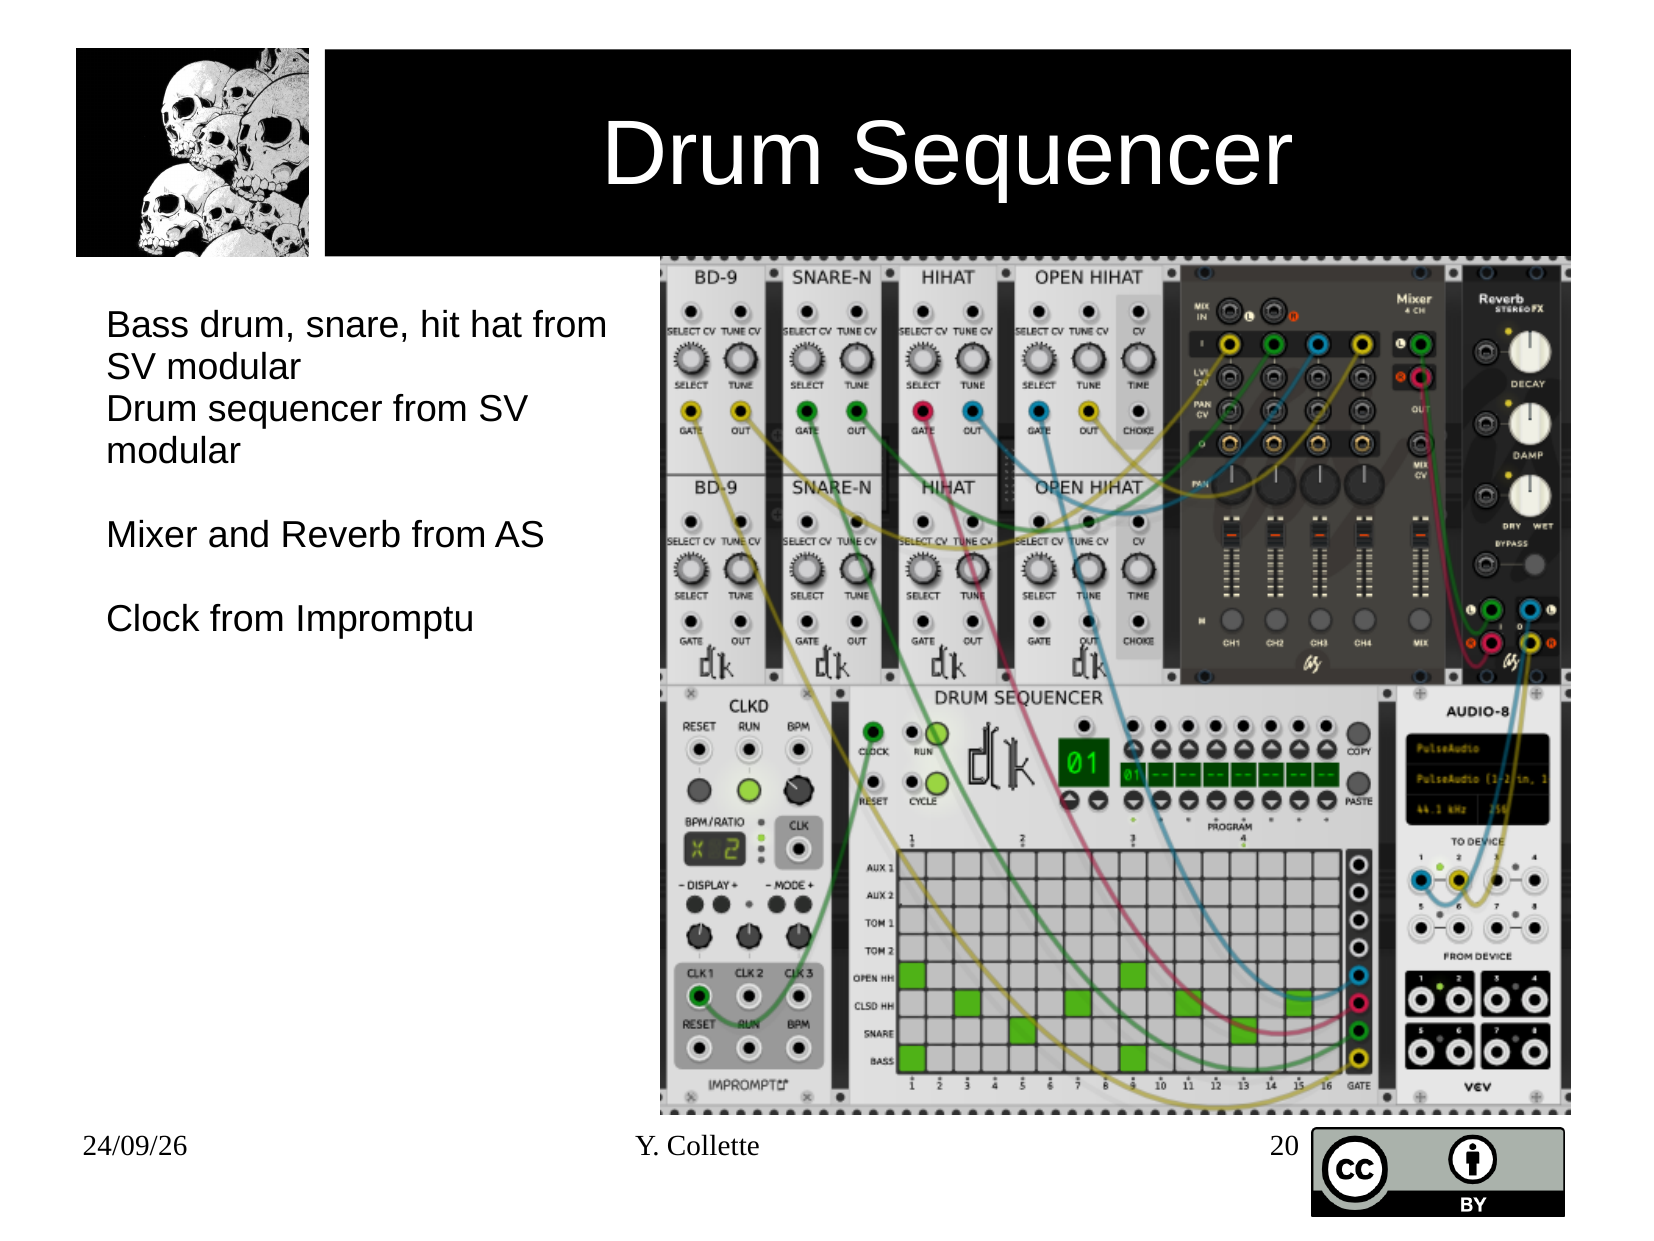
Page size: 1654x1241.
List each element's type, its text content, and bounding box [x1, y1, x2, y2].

picture [1311, 1127, 1565, 1217]
title Drum Sequencer [324, 49, 1571, 257]
picture [76, 48, 309, 257]
text_box Bass drum, snare, hit hat from SV modular Drum sequencer from SV modular Mixer and Reverb from AS Clock from Impromptu [91, 295, 638, 647]
picture [660, 256, 1571, 1115]
